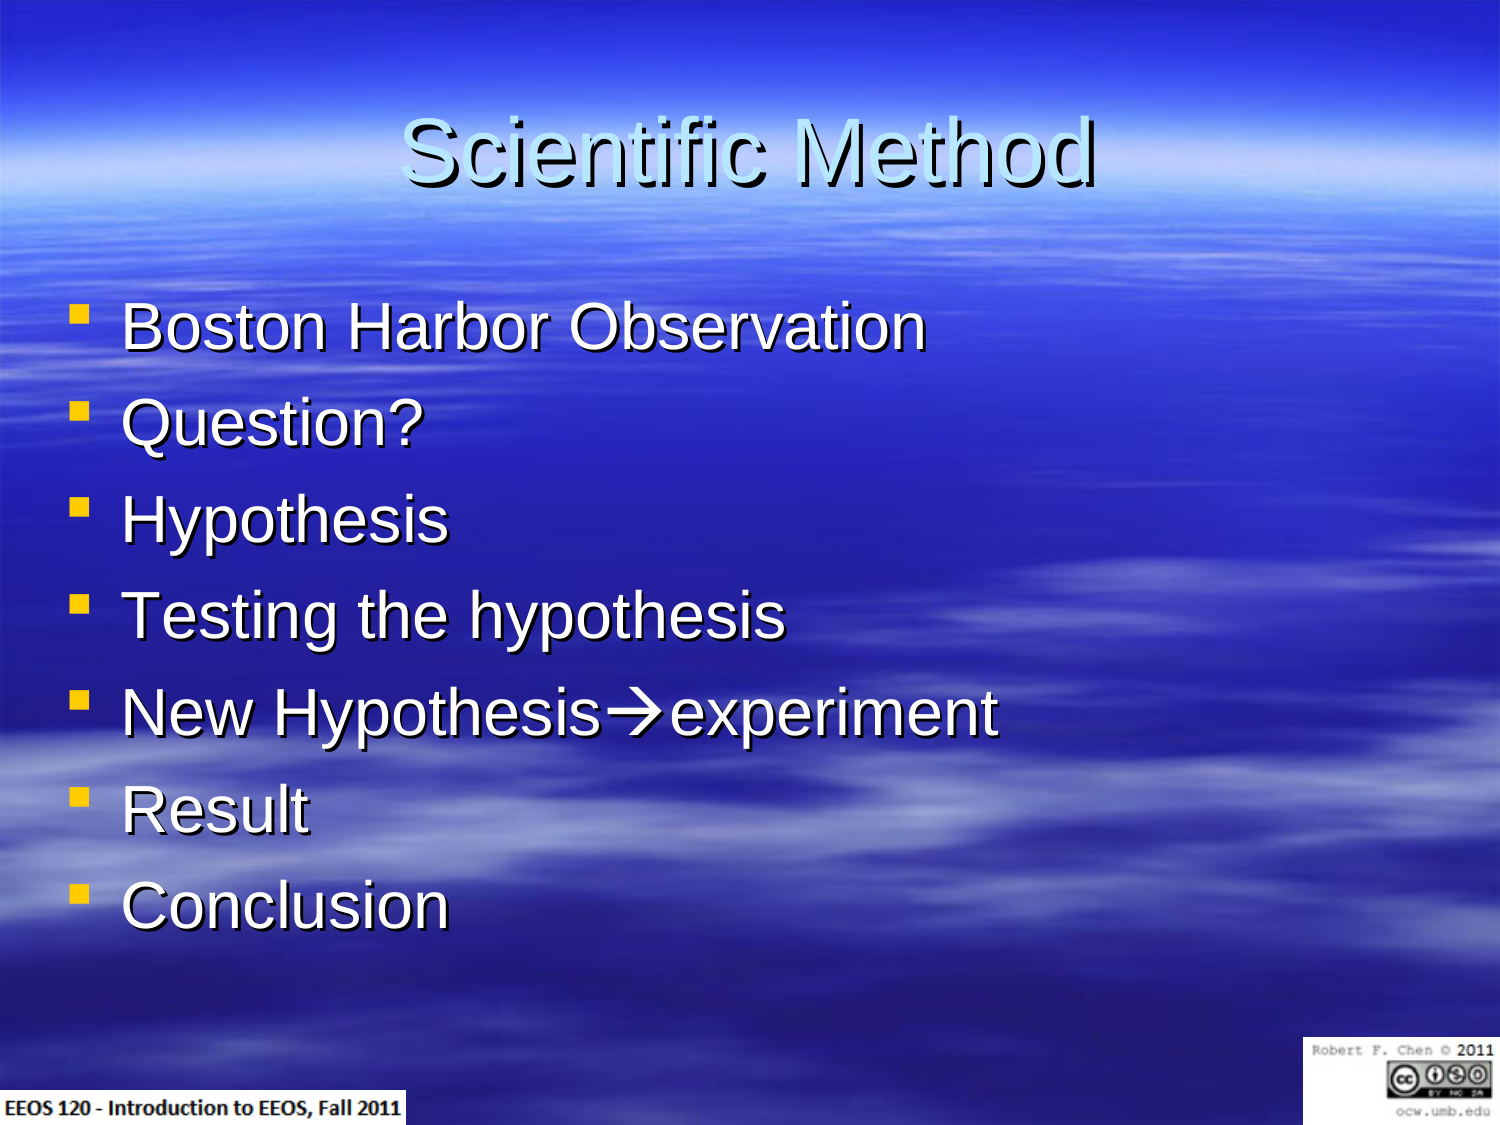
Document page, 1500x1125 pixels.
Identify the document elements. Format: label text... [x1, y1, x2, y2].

title Scientific Method [49, 37, 1446, 255]
picture [0, 0, 1500, 1125]
list Boston Harbor Observation Question? Hypothesis Testing the hypothesis New Hypothesisexperiment Result Conclusion [49, 274, 1451, 1001]
